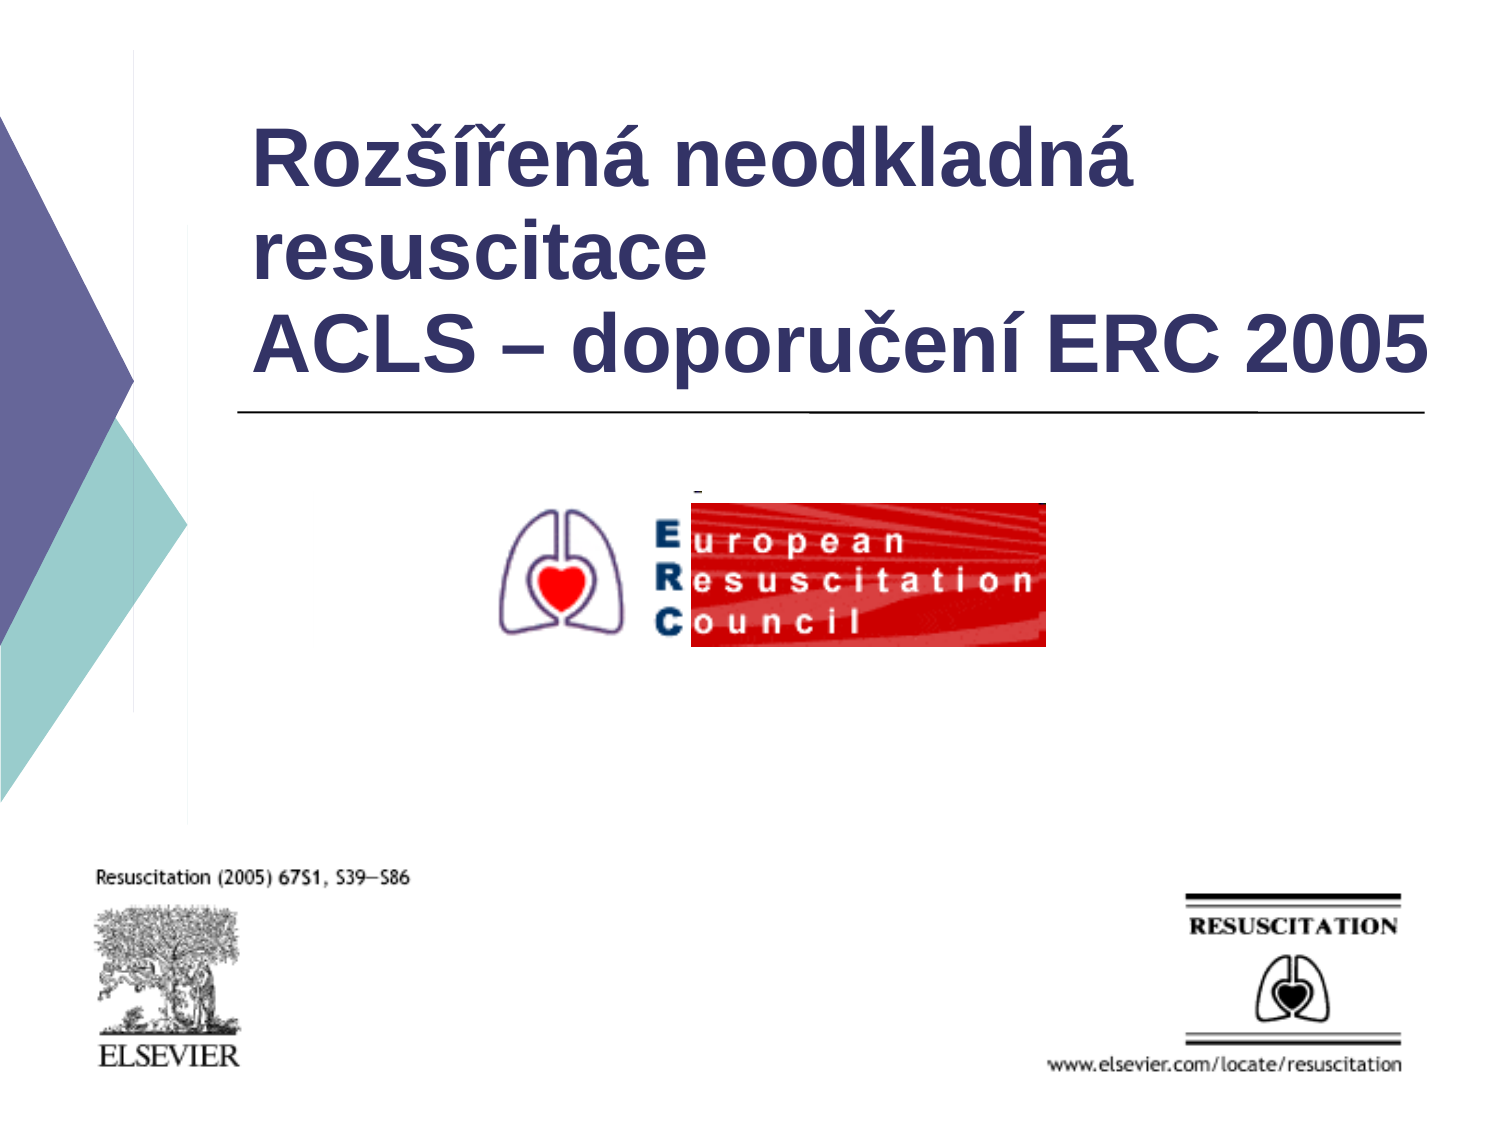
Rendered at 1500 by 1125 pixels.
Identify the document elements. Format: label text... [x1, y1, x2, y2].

picture [312, 491, 1046, 648]
picture [986, 881, 1420, 1079]
title Rozšířená neodkladná resuscitace ACLS – doporučení ERC 2005 [236, 83, 1500, 399]
picture [76, 857, 437, 1089]
